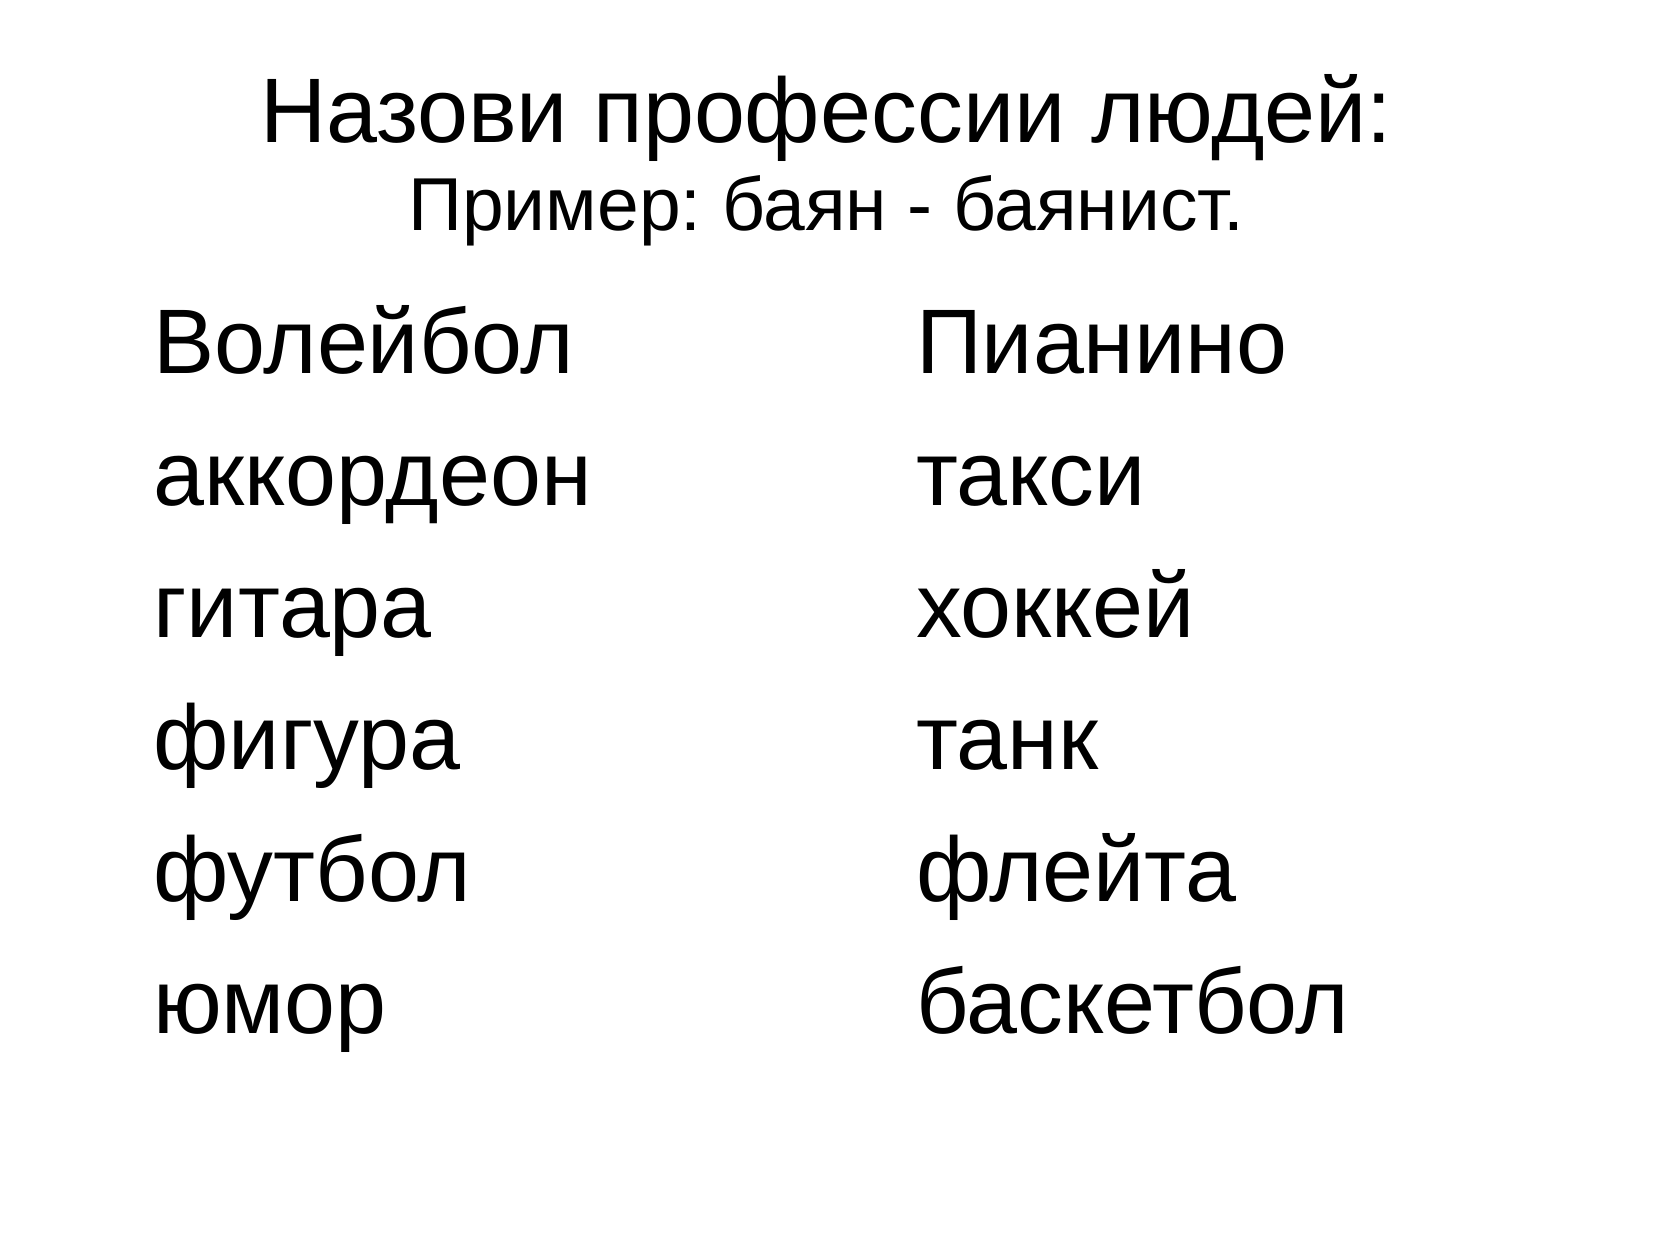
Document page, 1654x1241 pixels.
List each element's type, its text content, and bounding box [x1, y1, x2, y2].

list Волейбол аккордеон гитара фигура футбол юмор [82, 290, 809, 1109]
list Пианино такси хоккей танк флейта баскетбол [845, 290, 1572, 1109]
title Назови профессии людей: Пример: баян - баянист. [82, 49, 1571, 257]
